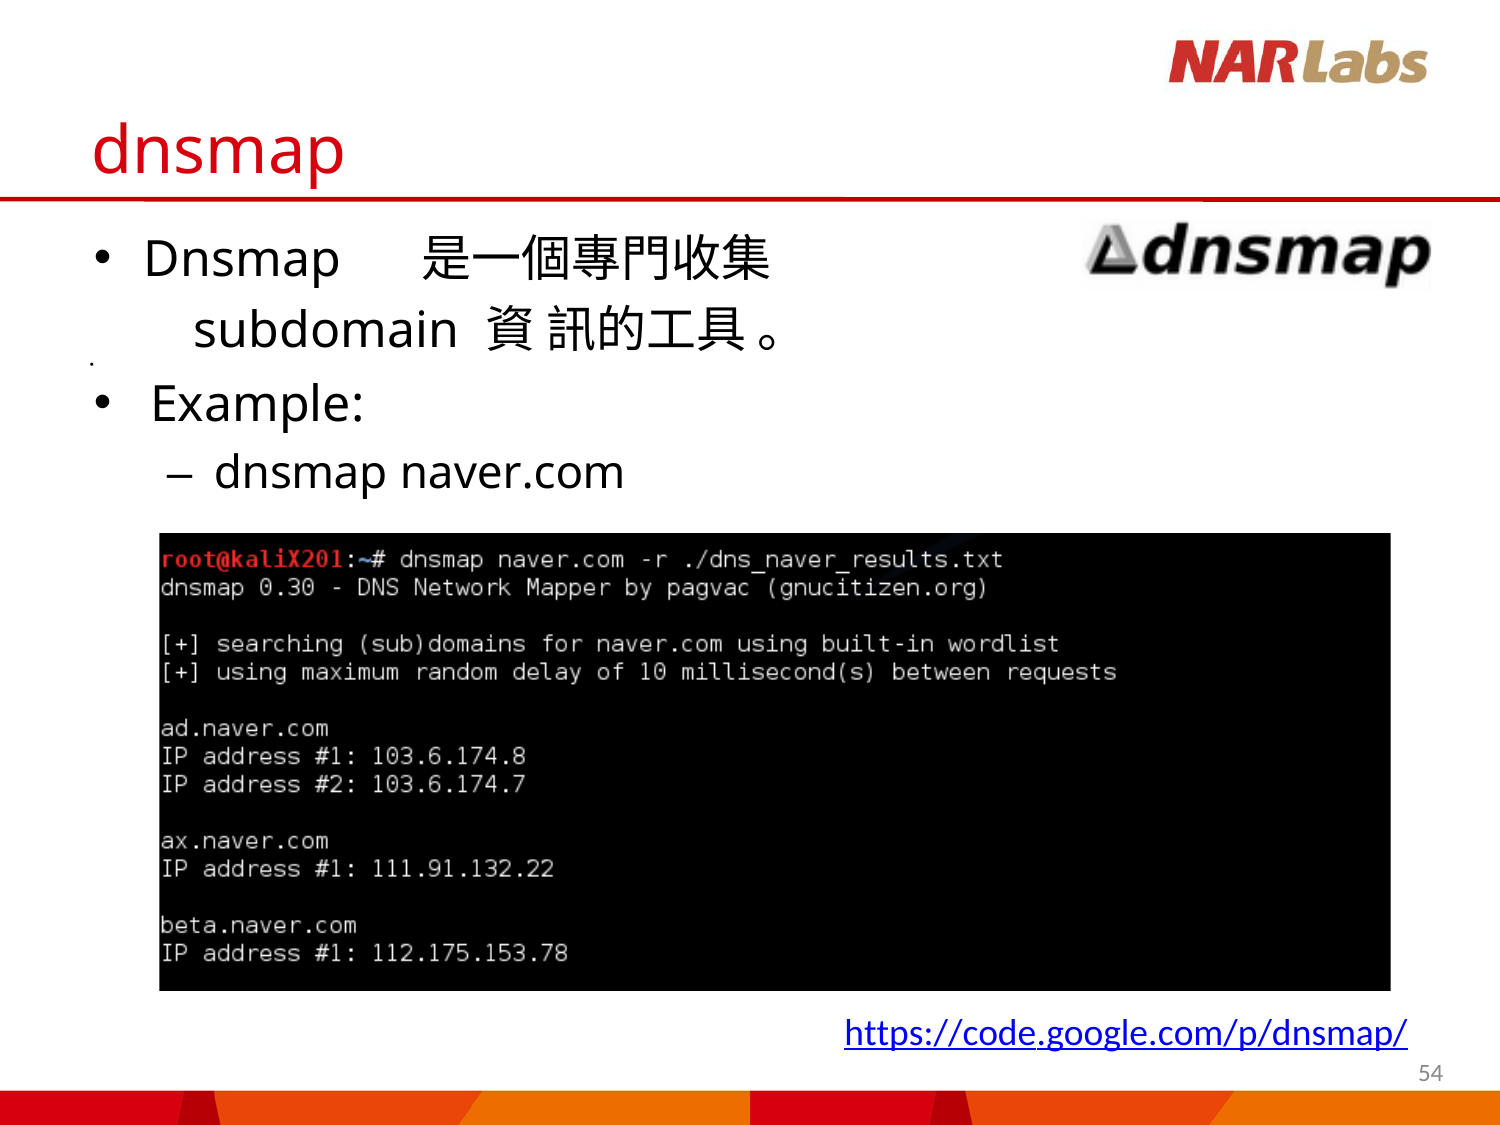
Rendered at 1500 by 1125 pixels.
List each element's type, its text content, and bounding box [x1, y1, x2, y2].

text_box [1081, 220, 1431, 291]
text_box 51 [1414, 1056, 1448, 1090]
text_box [159, 533, 1391, 991]
text_box https://code.google.com/p/dnsmap/ [842, 1007, 1409, 1057]
text_box Dnsmap 是一個專門收集 subdomain 資 訊的工具 。 Example: – dnsmap naver.com [89, 214, 1063, 498]
title dnsmap [89, 107, 1411, 189]
